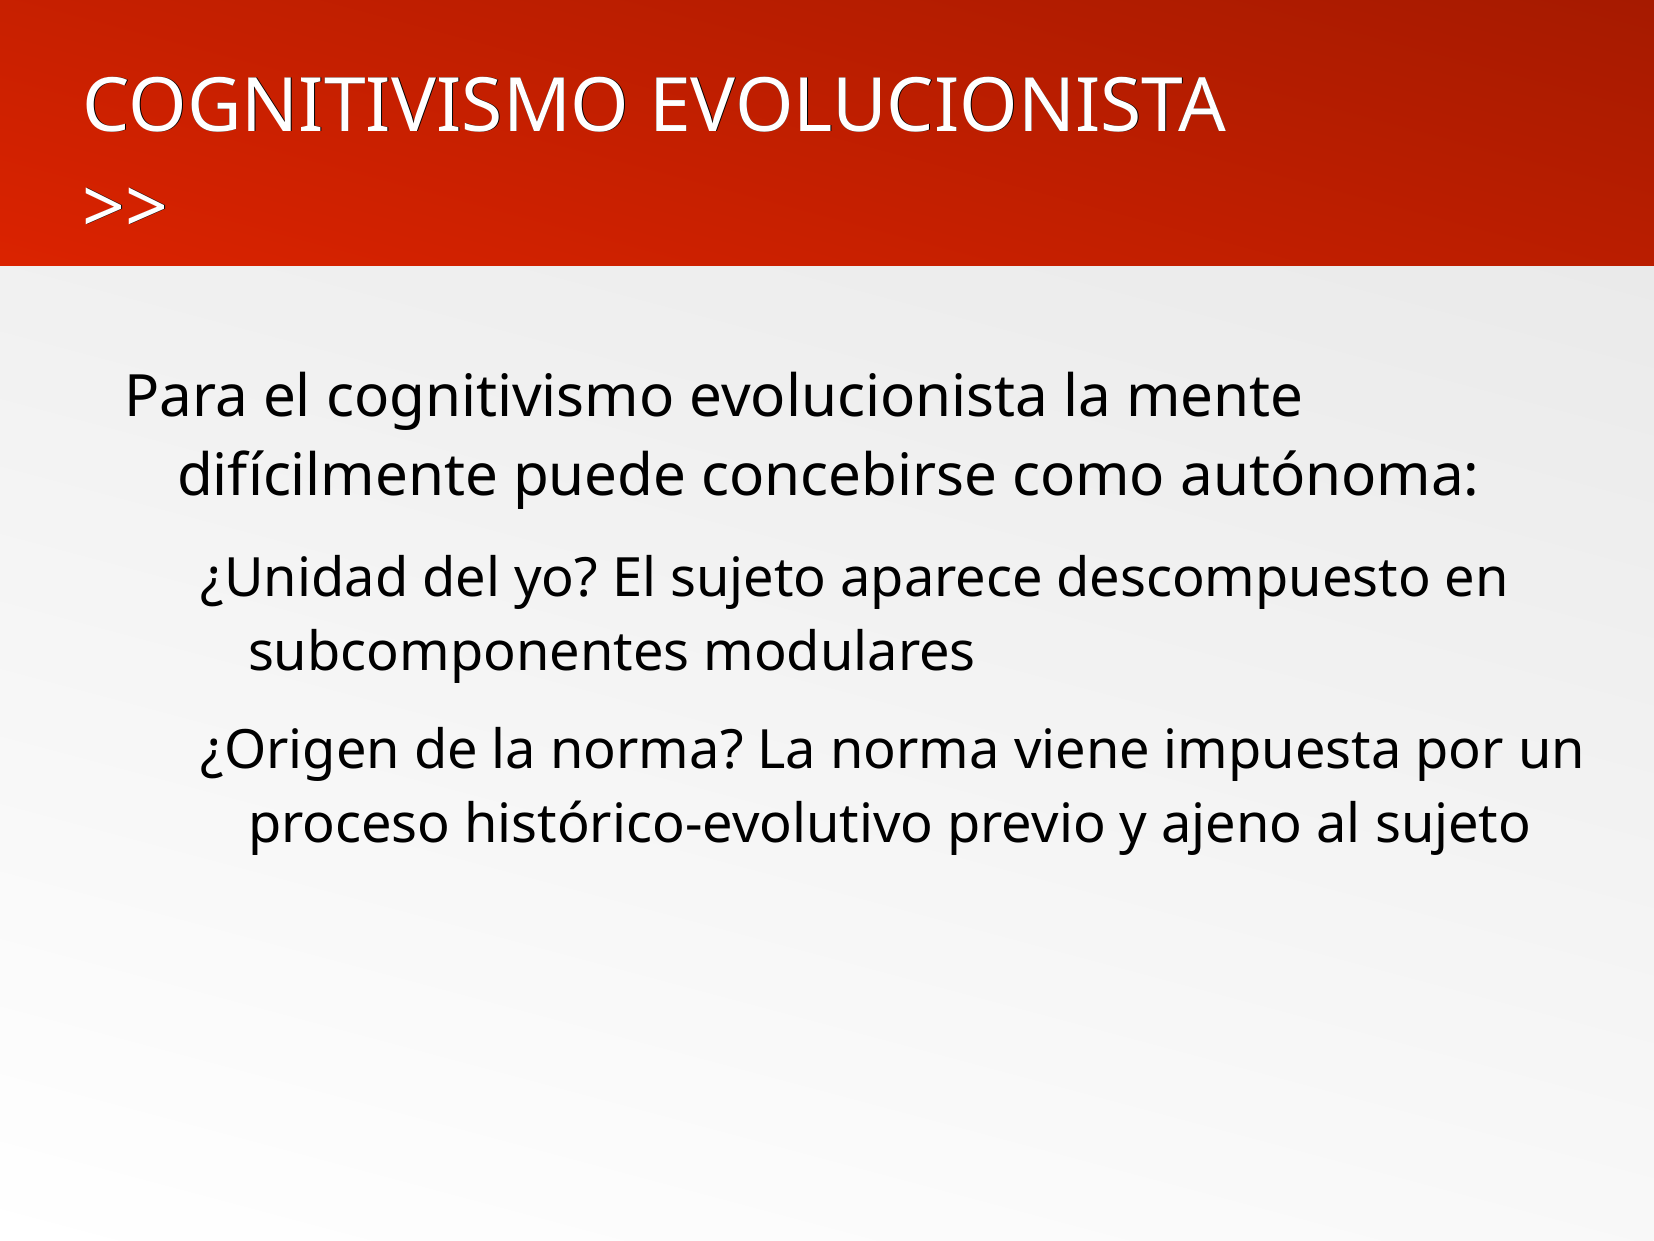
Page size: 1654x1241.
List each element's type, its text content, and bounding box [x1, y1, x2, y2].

text_box [0, 0, 1654, 266]
list Para el cognitivismo evolucionista la mente difícilmente puede concebirse como autónoma: ¿Unidad del yo? El sujeto aparece descompuesto en subcomponentes modulares ¿Origen de la norma? La norma viene impuesta por un proceso histórico-evolutivo previo y ajeno al sujeto [106, 354, 1595, 1159]
title COGNITIVISMO EVOLUCIONISTA >> [82, 56, 1571, 250]
